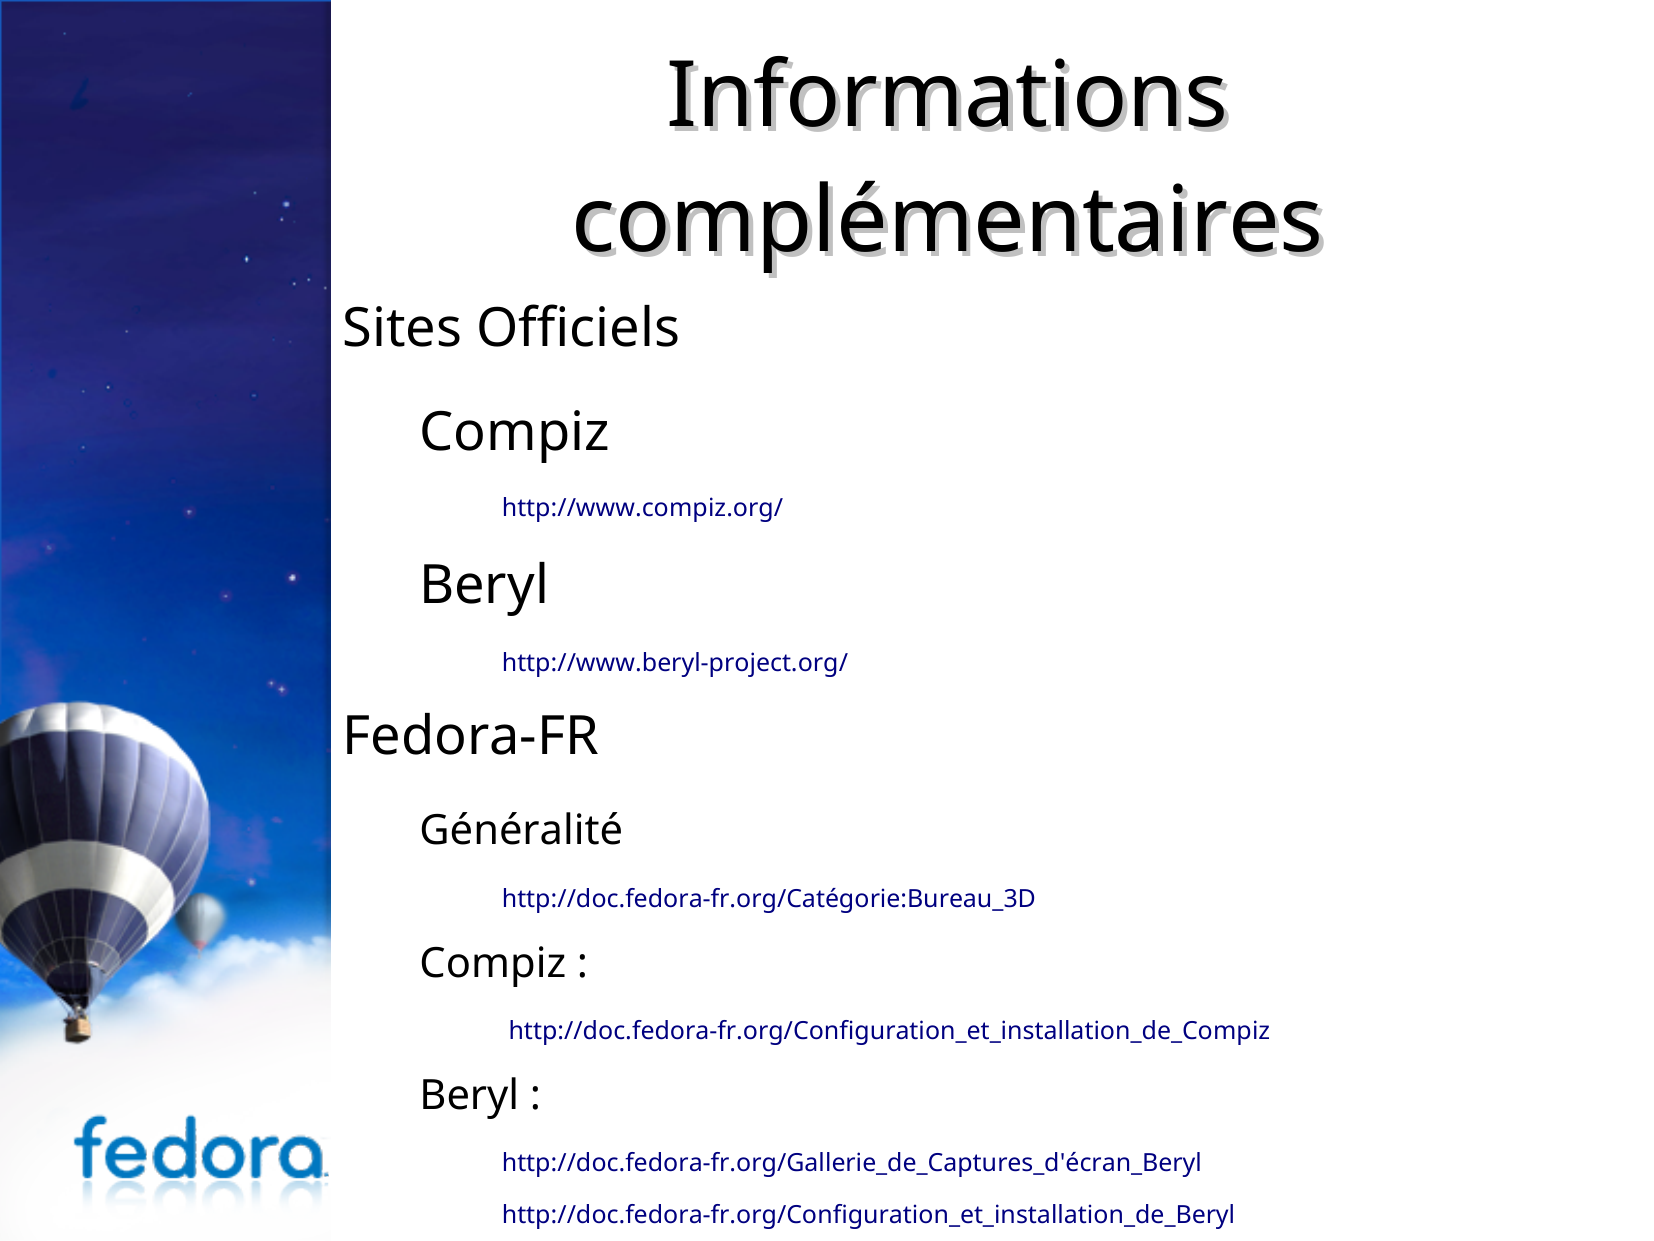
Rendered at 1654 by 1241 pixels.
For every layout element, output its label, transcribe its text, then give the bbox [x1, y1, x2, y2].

picture [0, 0, 331, 1241]
list Sites Officiels Compiz http://www.compiz.org/ Beryl http://www.beryl-project.org/ Fedora-FR Généralité http://doc.fedora-fr.org/Catégorie:Bureau_3D Compiz : http://doc.fedora-fr.org/Configuration_et_installation_de_Compiz Beryl : http://doc.fedora-fr.org/Gallerie_de_Captures_d'écran_Beryl http://doc.fedora-fr.org/Configuration_et_installation_de_Beryl [331, 288, 1643, 1157]
title Informations complémentaires [331, 49, 1571, 257]
